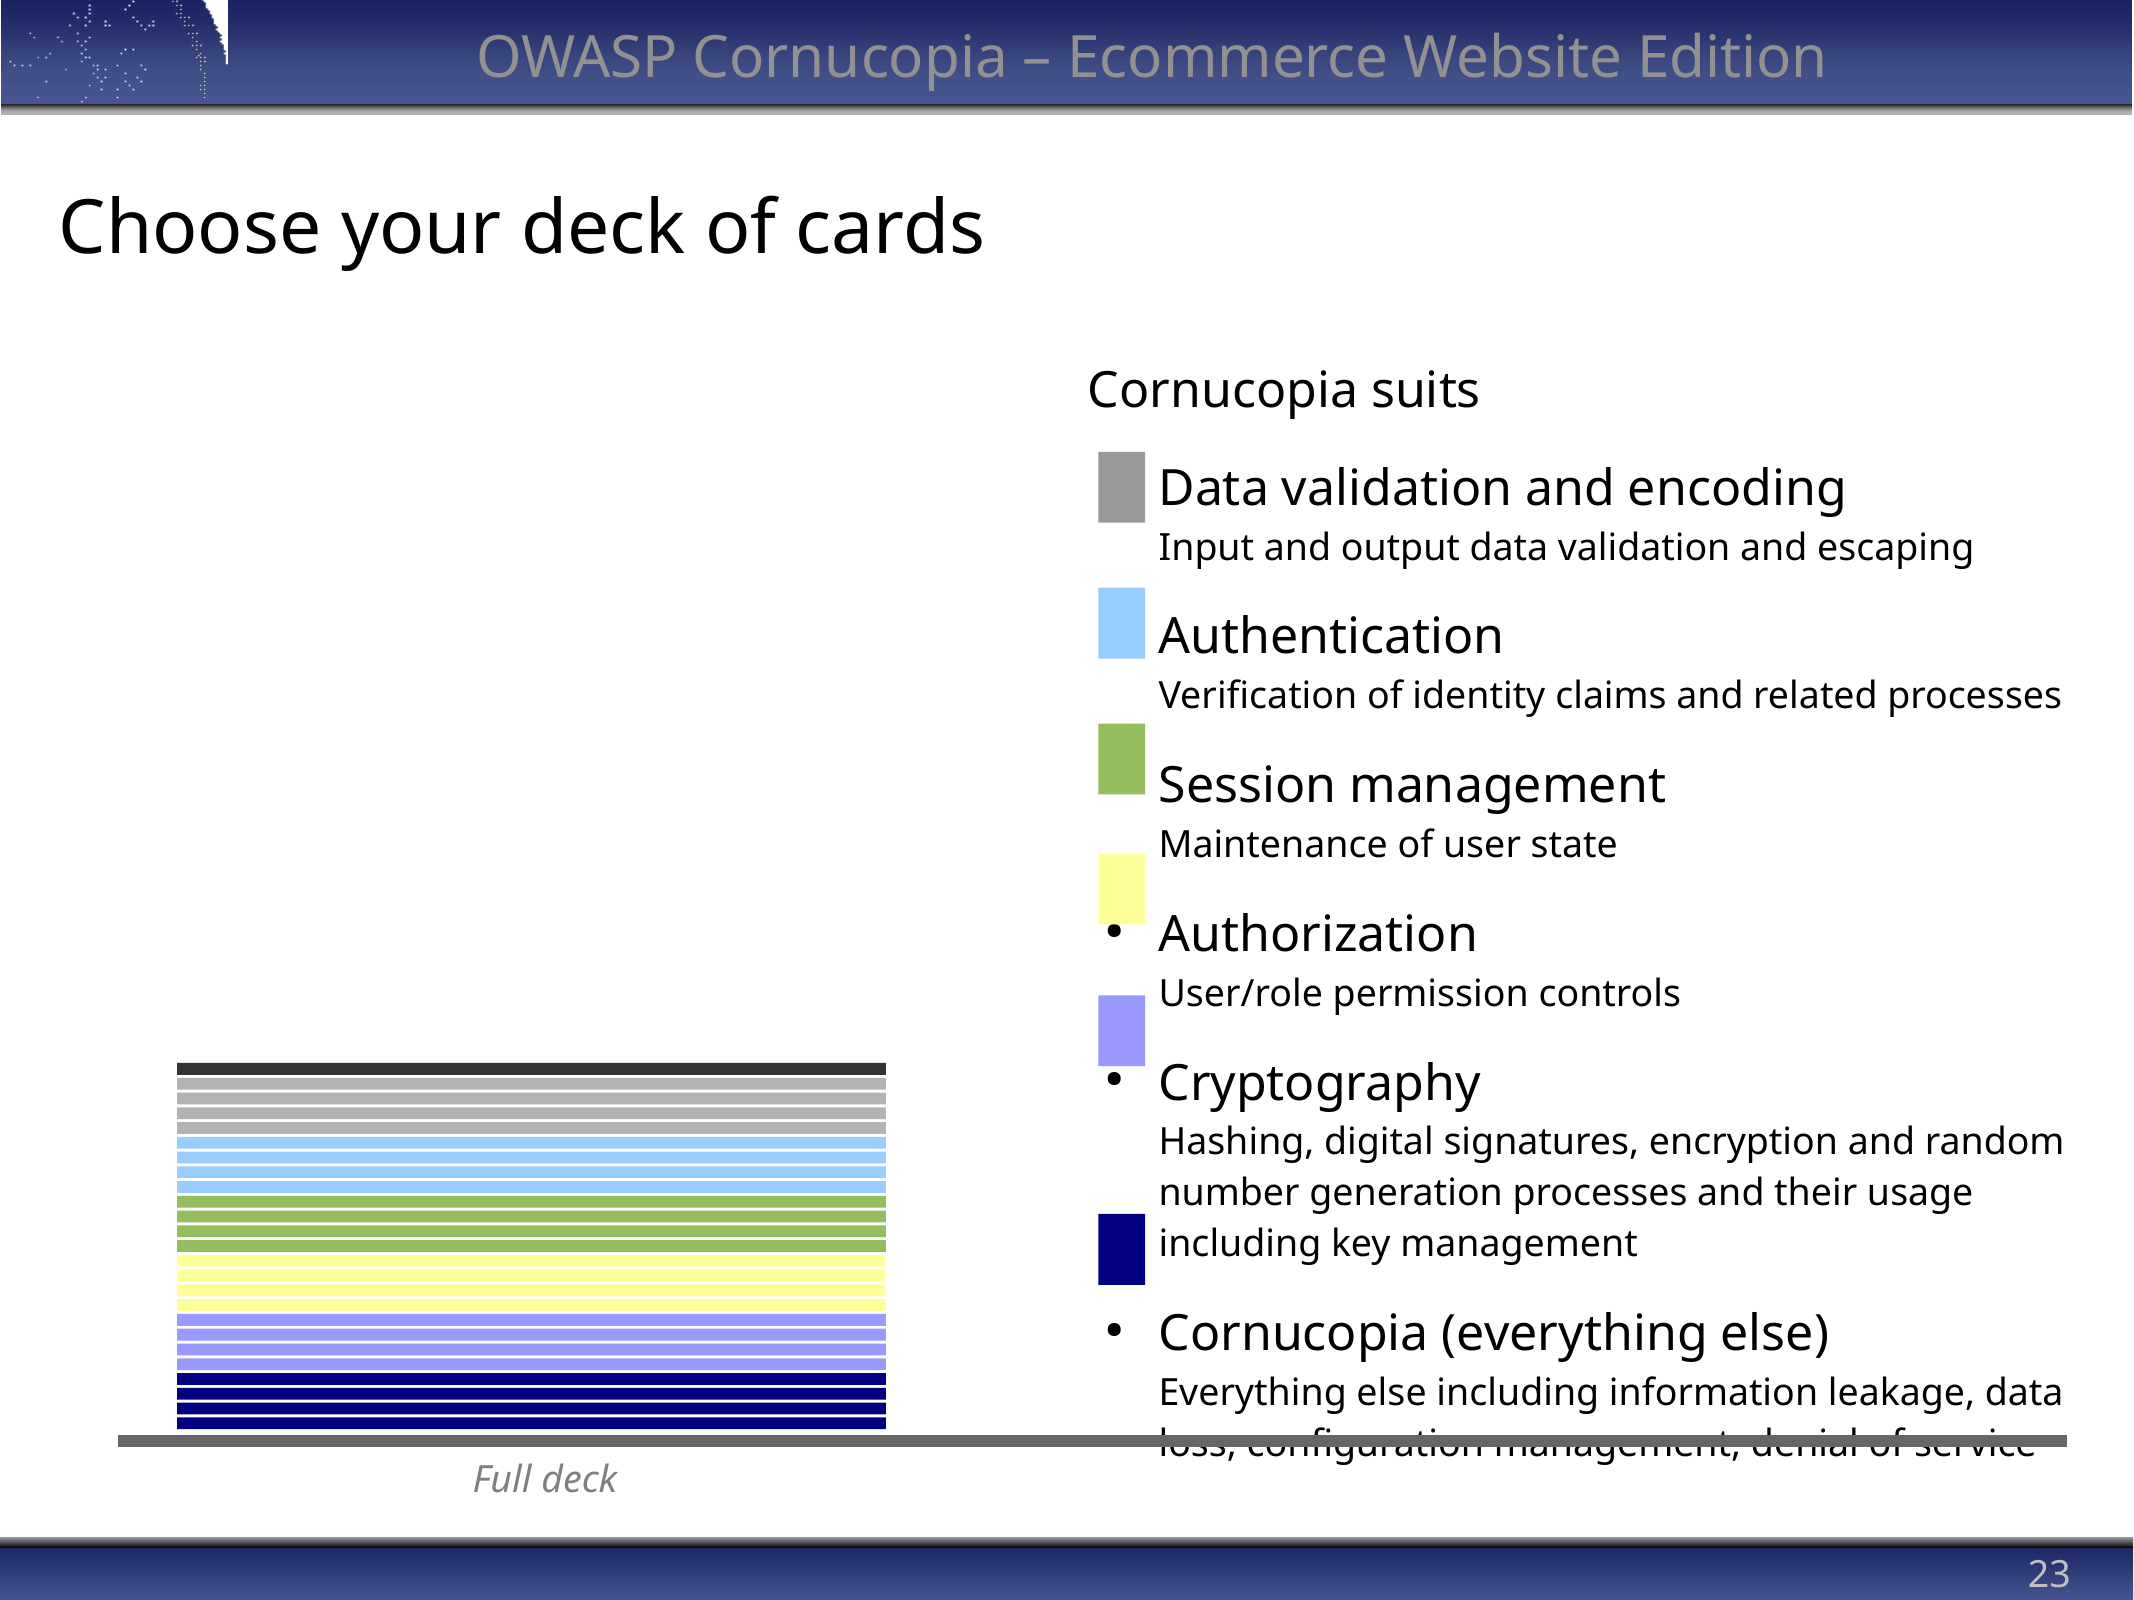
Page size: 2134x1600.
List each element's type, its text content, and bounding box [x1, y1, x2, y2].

list Cornucopia suits Data validation and encoding Input and output data validation and escaping Authentication Verification of identity claims and related processes Session management Maintenance of user state Authorization User/role permission controls Cryptography Hashing, digital signatures, encryption and random number generation processes and their usage including key management Cornucopia (everything else) Everything else including information leakage, data loss, configuration management, denial of service [1087, 354, 2068, 1536]
list [1098, 1213, 1146, 1285]
list [177, 1225, 886, 1238]
list [1098, 451, 1146, 523]
list [177, 1240, 886, 1252]
list [177, 1402, 886, 1415]
list [177, 1373, 886, 1385]
list [1098, 587, 1146, 659]
list [177, 1299, 886, 1312]
list [177, 1077, 886, 1090]
list [177, 1195, 886, 1208]
list [177, 1328, 886, 1341]
list [177, 1122, 886, 1134]
list [1098, 853, 1146, 925]
list [177, 1358, 886, 1371]
title Choose your deck of cards [58, 124, 2126, 325]
list [177, 1181, 886, 1193]
list [177, 1166, 886, 1179]
list [177, 1210, 886, 1223]
list [177, 1107, 886, 1120]
list [118, 1435, 2067, 1447]
list [177, 1269, 886, 1282]
list [177, 1343, 886, 1356]
list [177, 1136, 886, 1149]
list [177, 1417, 886, 1430]
list [177, 1092, 886, 1105]
list [177, 1254, 886, 1267]
list [177, 1284, 886, 1297]
list [177, 1151, 886, 1164]
list [177, 1387, 886, 1400]
list Full deck [472, 1452, 709, 1506]
list [1098, 995, 1146, 1067]
list [1098, 723, 1146, 795]
list [177, 1313, 886, 1326]
list [177, 1062, 886, 1075]
